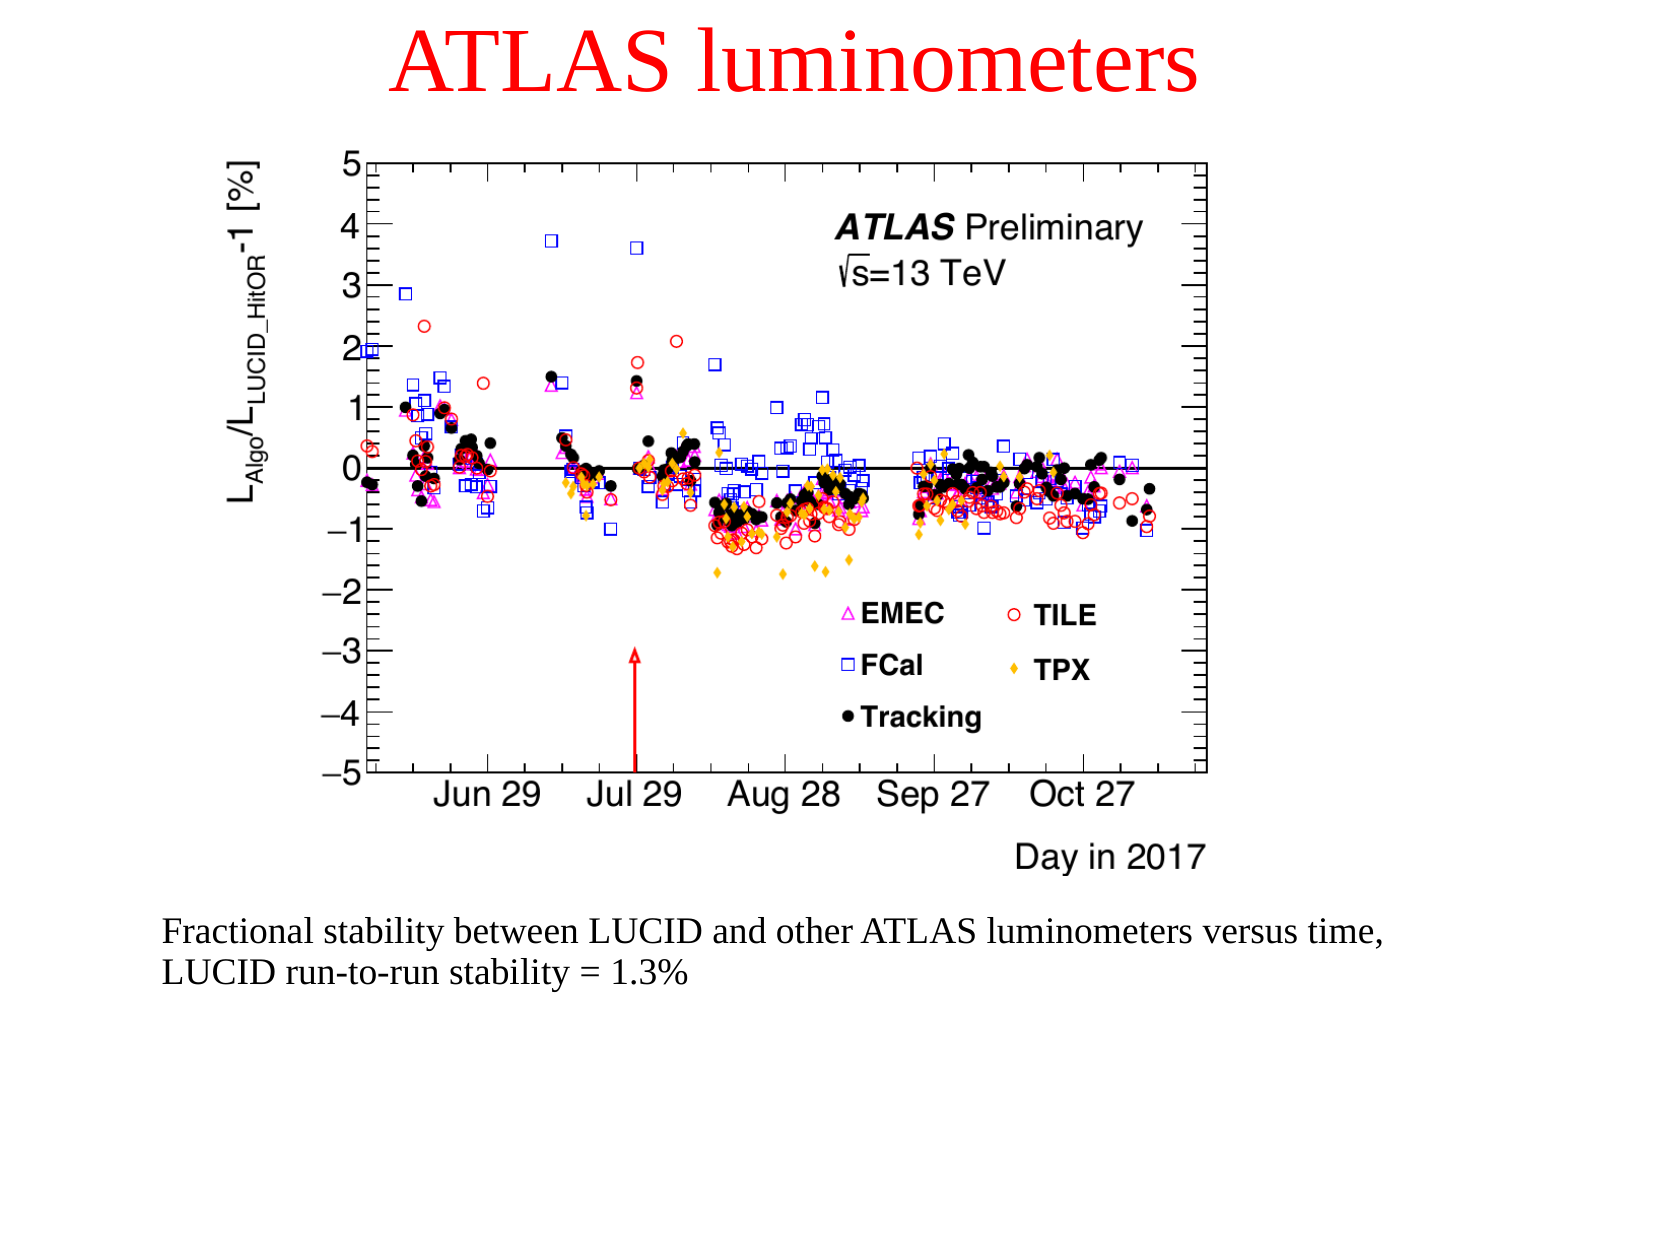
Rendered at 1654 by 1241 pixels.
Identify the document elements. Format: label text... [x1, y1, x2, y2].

text_box Fractional stability between LUCID and other ATLAS luminometers versus time, LUCID run-to-run stability = 1.3% [146, 902, 1513, 1042]
text_box ATLAS luminometers [45, 1, 1546, 220]
picture [210, 144, 1218, 876]
